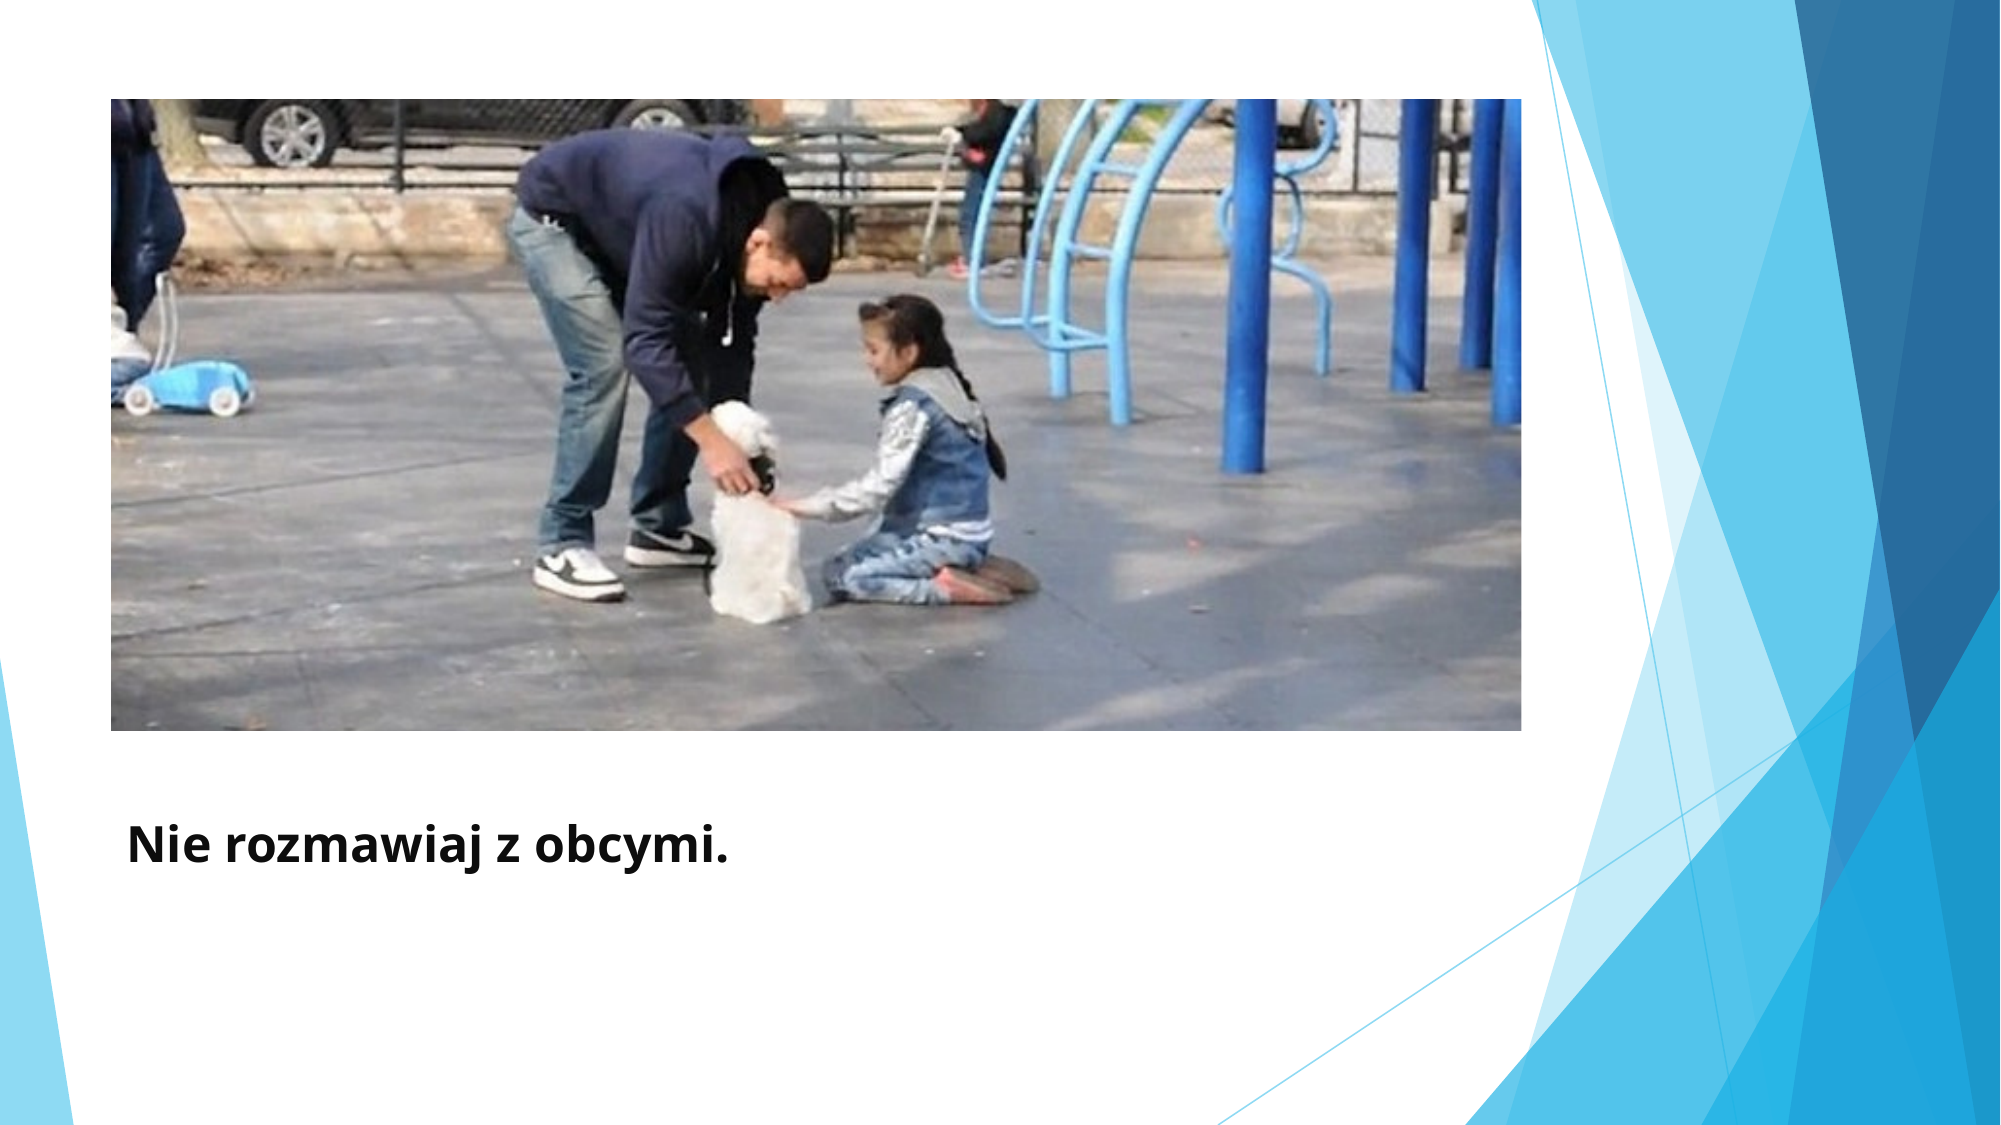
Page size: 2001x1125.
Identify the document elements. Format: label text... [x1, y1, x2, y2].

picture [111, 99, 1522, 731]
title Nie rozmawiaj z obcymi. [111, 787, 1522, 881]
